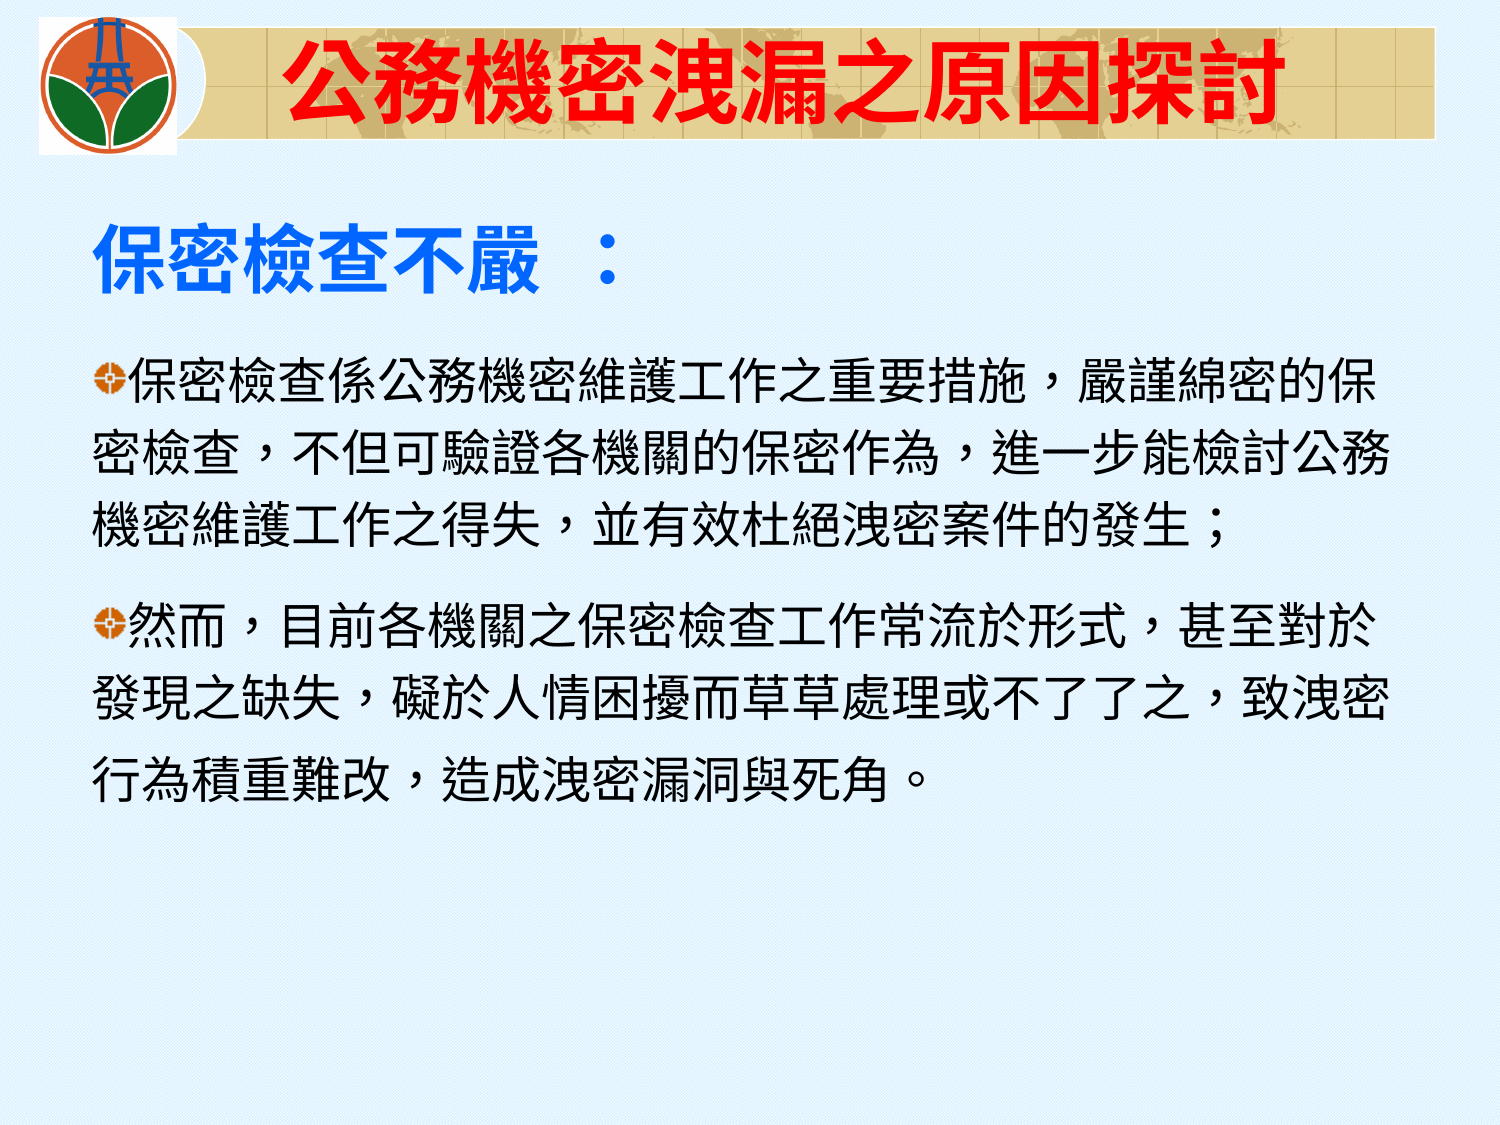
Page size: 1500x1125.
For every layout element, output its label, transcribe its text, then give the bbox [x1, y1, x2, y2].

list 保密檢查不嚴 ： 保密檢查係公務機密維護工作之重要措施，嚴謹綿密的保密檢查，不但可驗證各機關的保密作為，進一步能檢討公務機密維護工作之得失，並有效杜絕洩密案件的發生； 然而，目前各機關之保密檢查工作常流於形式，甚至對於發現之缺失，礙於人情困擾而草草處理或不了了之，致洩密行為積重難改，造成洩密漏洞與死角。 [76, 196, 1424, 977]
picture [0, 0, 1500, 1125]
title 公務機密洩漏之原因探討 [265, 18, 1365, 141]
